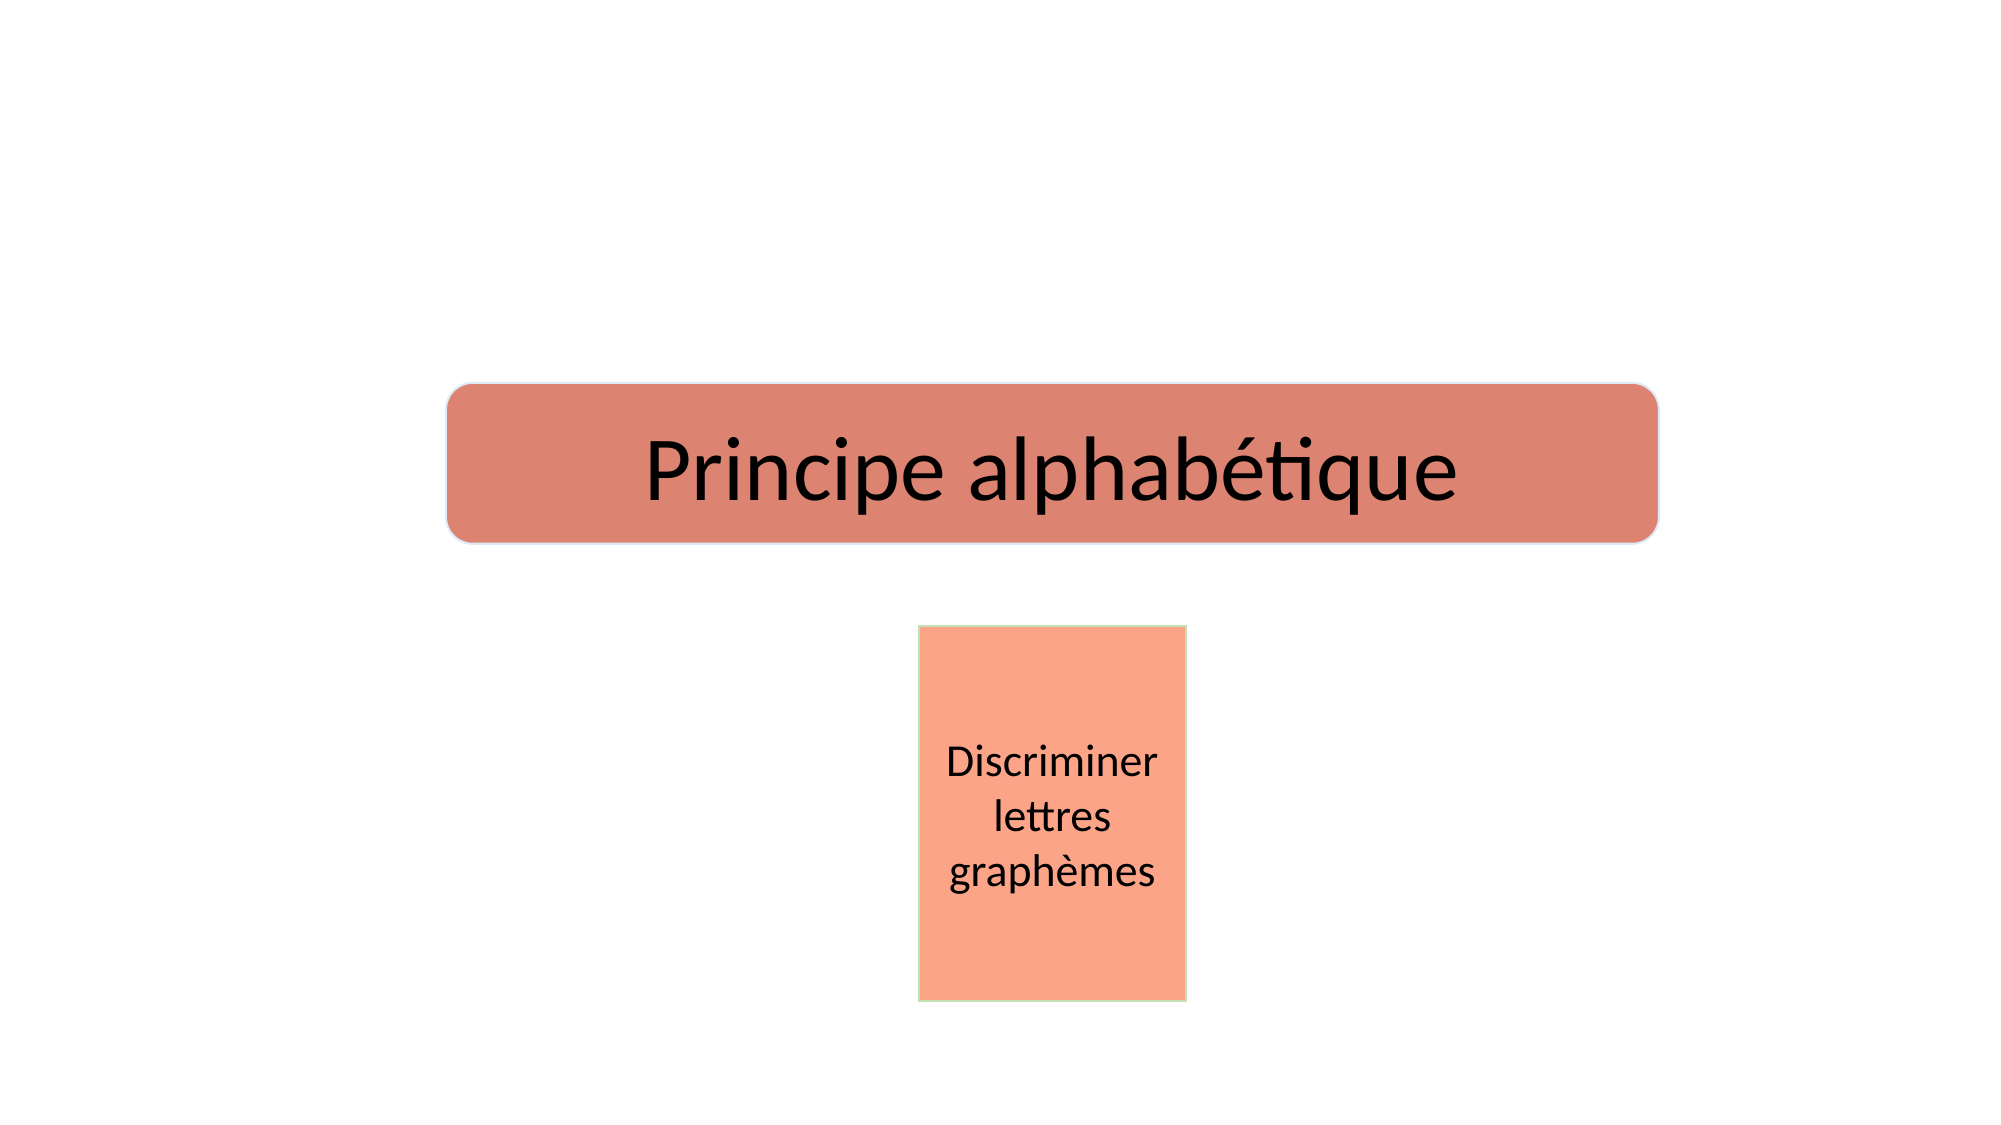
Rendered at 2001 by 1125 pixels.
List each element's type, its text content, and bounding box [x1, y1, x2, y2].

text_box Principe alphabétique [445, 382, 1659, 544]
text_box Discriminer lettres graphèmes [919, 626, 1186, 1001]
